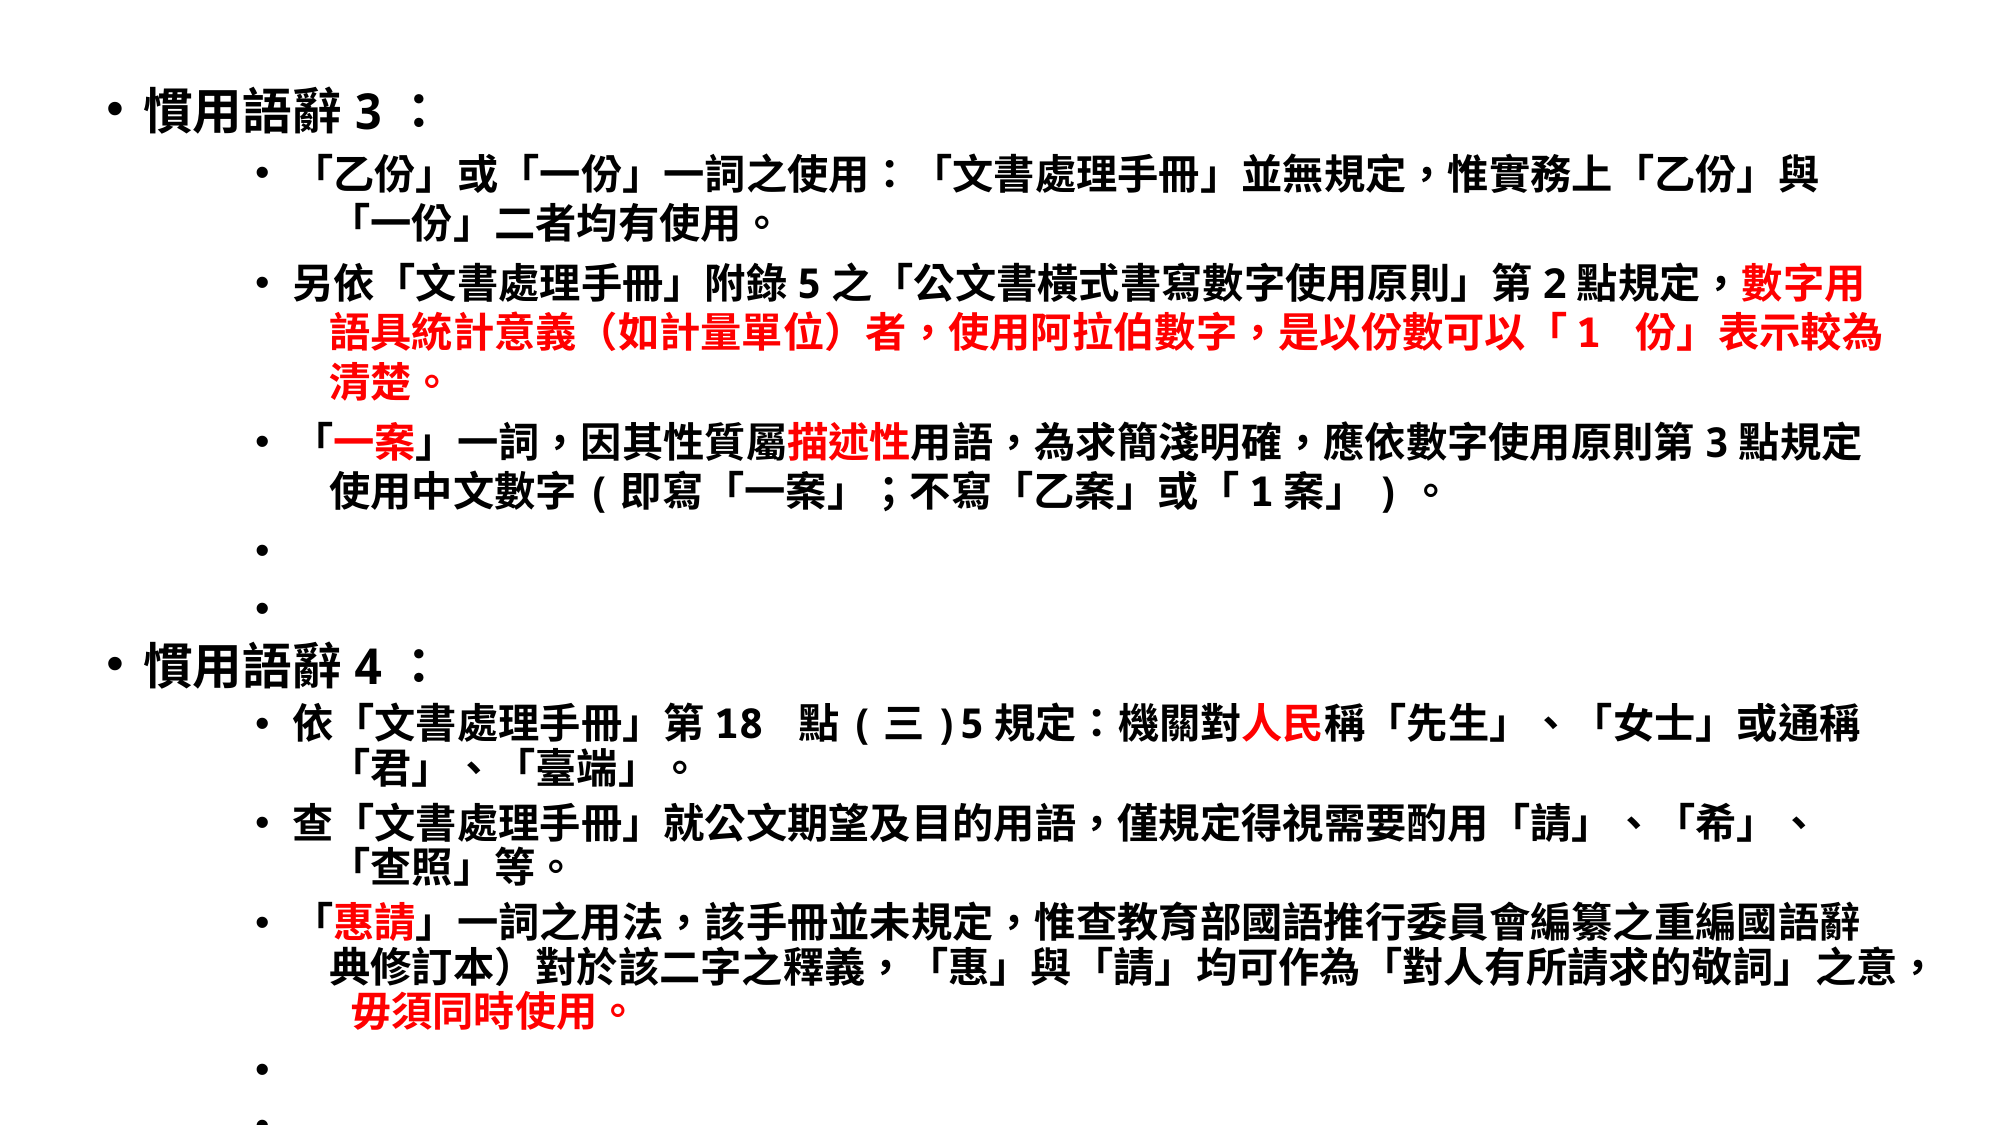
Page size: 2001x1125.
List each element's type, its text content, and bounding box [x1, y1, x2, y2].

list 慣用語辭3： 「乙份」或「一份」一詞之使用：「文書處理手冊」並無規定，惟實務上「乙份」與「一份」二者均有使用。 另依「文書處理手冊」附錄5之「公文書橫式書寫數字使用原則」第2點規定，數字用語具統計意義（如計量單位）者，使用阿拉伯數字，是以份數可以「1 份」表示較為清楚。 「一案」一詞，因其性質屬描述性用語，為求簡淺明確，應依數字使用原則第3點規定使用中文數字(即寫「一案」；不寫「乙案」或「1案」)。 慣用語辭4： 依「文書處理手冊」第18 點(三)5規定：機關對人民稱「先生」、「女士」或通稱「君」、「臺端」。 查「文書處理手冊」就公文期望及目的用語，僅規定得視需要酌用「請」、「希」、「查照」等。 「惠請」一詞之用法，該手冊並未規定，惟查教育部國語推行委員會編纂之重編國語辭典修訂本）對於該二字之釋義，「惠」與「請」均可作為「對人有所請求的敬詞」之意， 毋須同時使用。 [91, 88, 1912, 1051]
